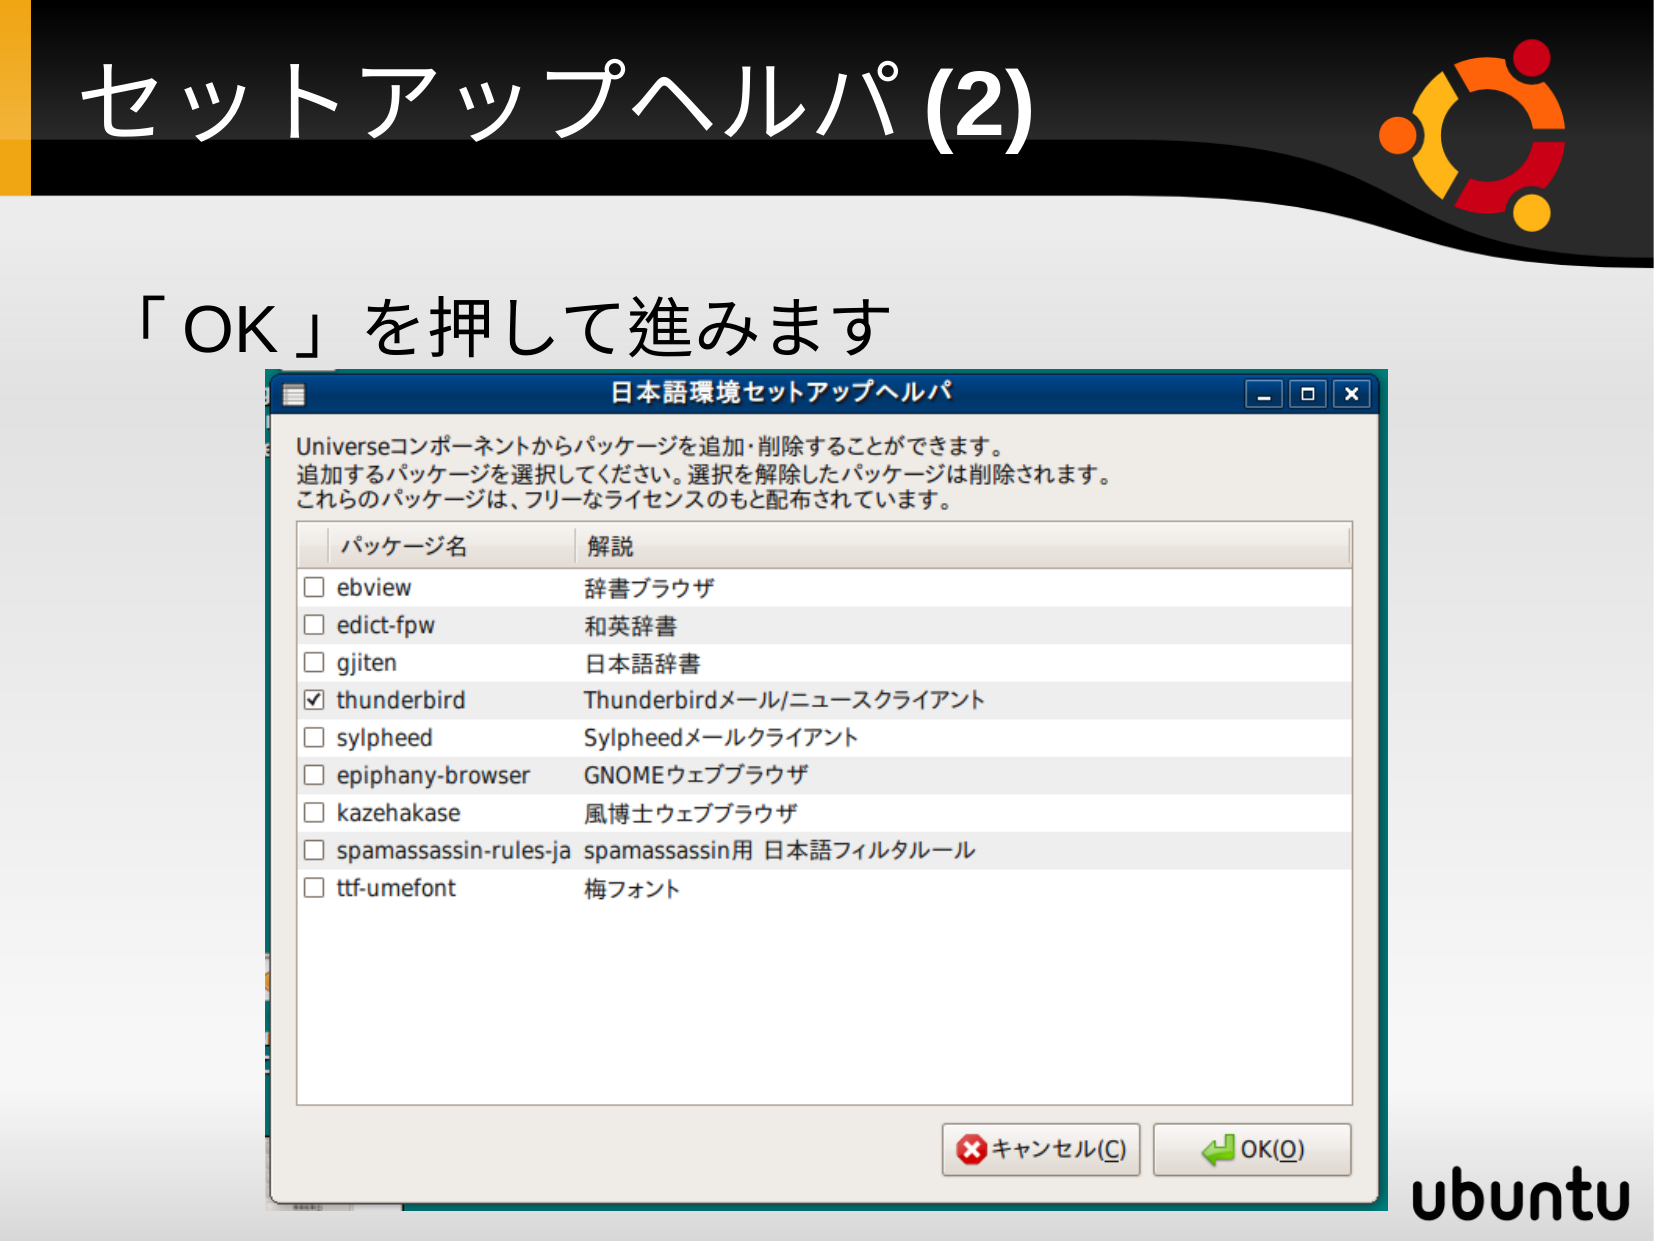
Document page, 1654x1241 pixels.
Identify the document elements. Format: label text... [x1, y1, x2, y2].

picture [0, 0, 1654, 1241]
title セットアップヘルパ(2) [76, 7, 1565, 200]
list 「OK」を押して進みます [82, 290, 1571, 1094]
